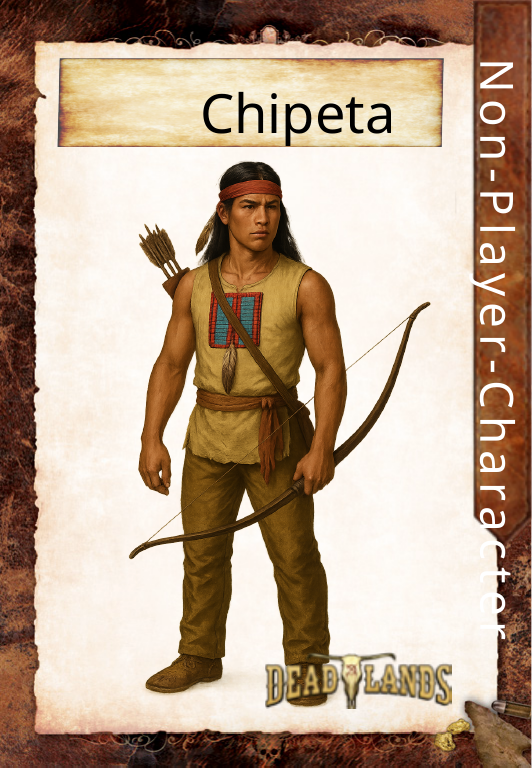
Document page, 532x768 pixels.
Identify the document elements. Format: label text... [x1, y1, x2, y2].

picture [0, 0, 532, 768]
text_box Chipeta [185, 68, 398, 145]
text_box Non-Player-Character [398, 43, 532, 409]
